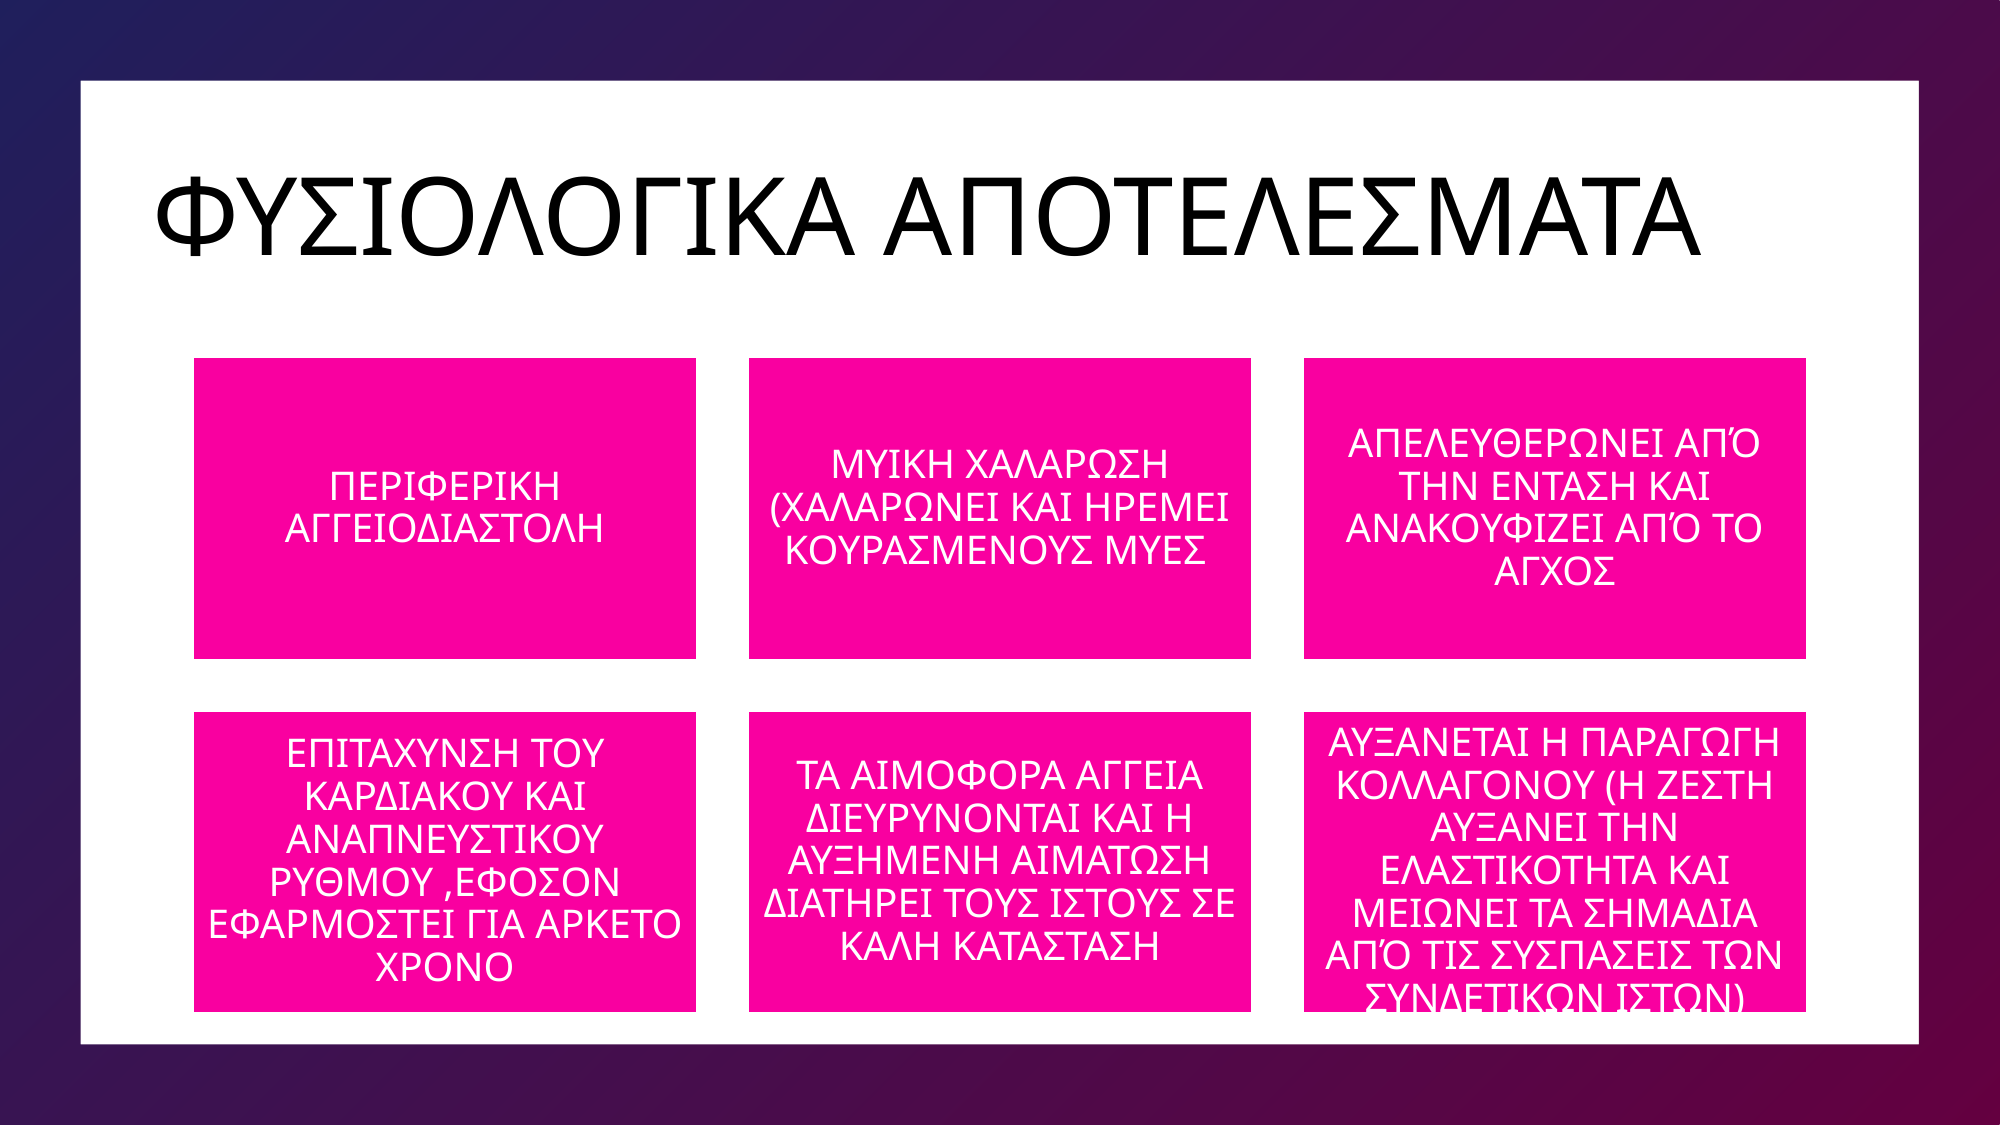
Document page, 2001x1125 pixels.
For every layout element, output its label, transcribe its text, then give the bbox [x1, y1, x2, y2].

title ΦΥΣΙΟΛΟΓΙΚΑ ΑΠΟΤΕΛΕΣΜΑΤΑ [137, 111, 1863, 330]
text_box ΠΕΡΙΦΕΡΙΚΗ ΑΓΓΕΙΟΔΙΑΣΤΟΛΗ [192, 357, 698, 661]
text_box ΕΠΙΤΑΧΥΝΣΗ ΤΟΥ ΚΑΡΔΙΑΚΟΥ ΚΑΙ ΑΝΑΠΝΕΥΣΤΙΚΟΥ ΡΥΘΜΟΥ ,ΕΦΟΣΟΝ ΕΦΑΡΜΟΣΤΕΙ ΓΙΑ ΑΡΚΕΤΟ ΧΡΟΝΟ [192, 710, 698, 1014]
text_box ΤΑ ΑΙΜΟΦΟΡΑ ΑΓΓΕΙΑ ΔΙΕΥΡΥΝΟΝΤΑΙ ΚΑΙ Η ΑΥΞΗΜΕΝΗ ΑΙΜΑΤΩΣΗ ΔΙΑΤΗΡΕΙ ΤΟΥΣ ΙΣΤΟΥΣ ΣΕ ΚΑΛΗ ΚΑΤΑΣΤΑΣΗ [747, 710, 1253, 1014]
text_box ΑΥΞΑΝΕΤΑΙ Η ΠΑΡΑΓΩΓΗ ΚΟΛΛΑΓΟΝΟΥ (Η ΖΕΣΤΗ ΑΥΞΑΝΕΙ ΤΗΝ ΕΛΑΣΤΙΚΟΤΗΤΑ ΚΑΙ ΜΕΙΩΝΕΙ ΤΑ ΣΗΜΑΔΙΑ ΑΠΌ ΤΙΣ ΣΥΣΠΑΣΕΙΣ ΤΩΝ ΣΥΝΔΕΤΙΚΩΝ ΙΣΤΩΝ) [1302, 710, 1808, 1014]
text_box ΑΠΕΛΕΥΘΕΡΩΝΕΙ ΑΠΌ ΤΗΝ ΕΝΤΑΣΗ ΚΑΙ ΑΝΑΚΟΥΦΙΖΕΙ ΑΠΌ ΤΟ ΑΓΧΟΣ [1302, 357, 1808, 661]
text_box ΜΥΙΚΗ ΧΑΛΑΡΩΣΗ (ΧΑΛΑΡΩΝΕΙ ΚΑΙ ΗΡΕΜΕΙ ΚΟΥΡΑΣΜΕΝΟΥΣ ΜΥΕΣ [747, 357, 1253, 661]
